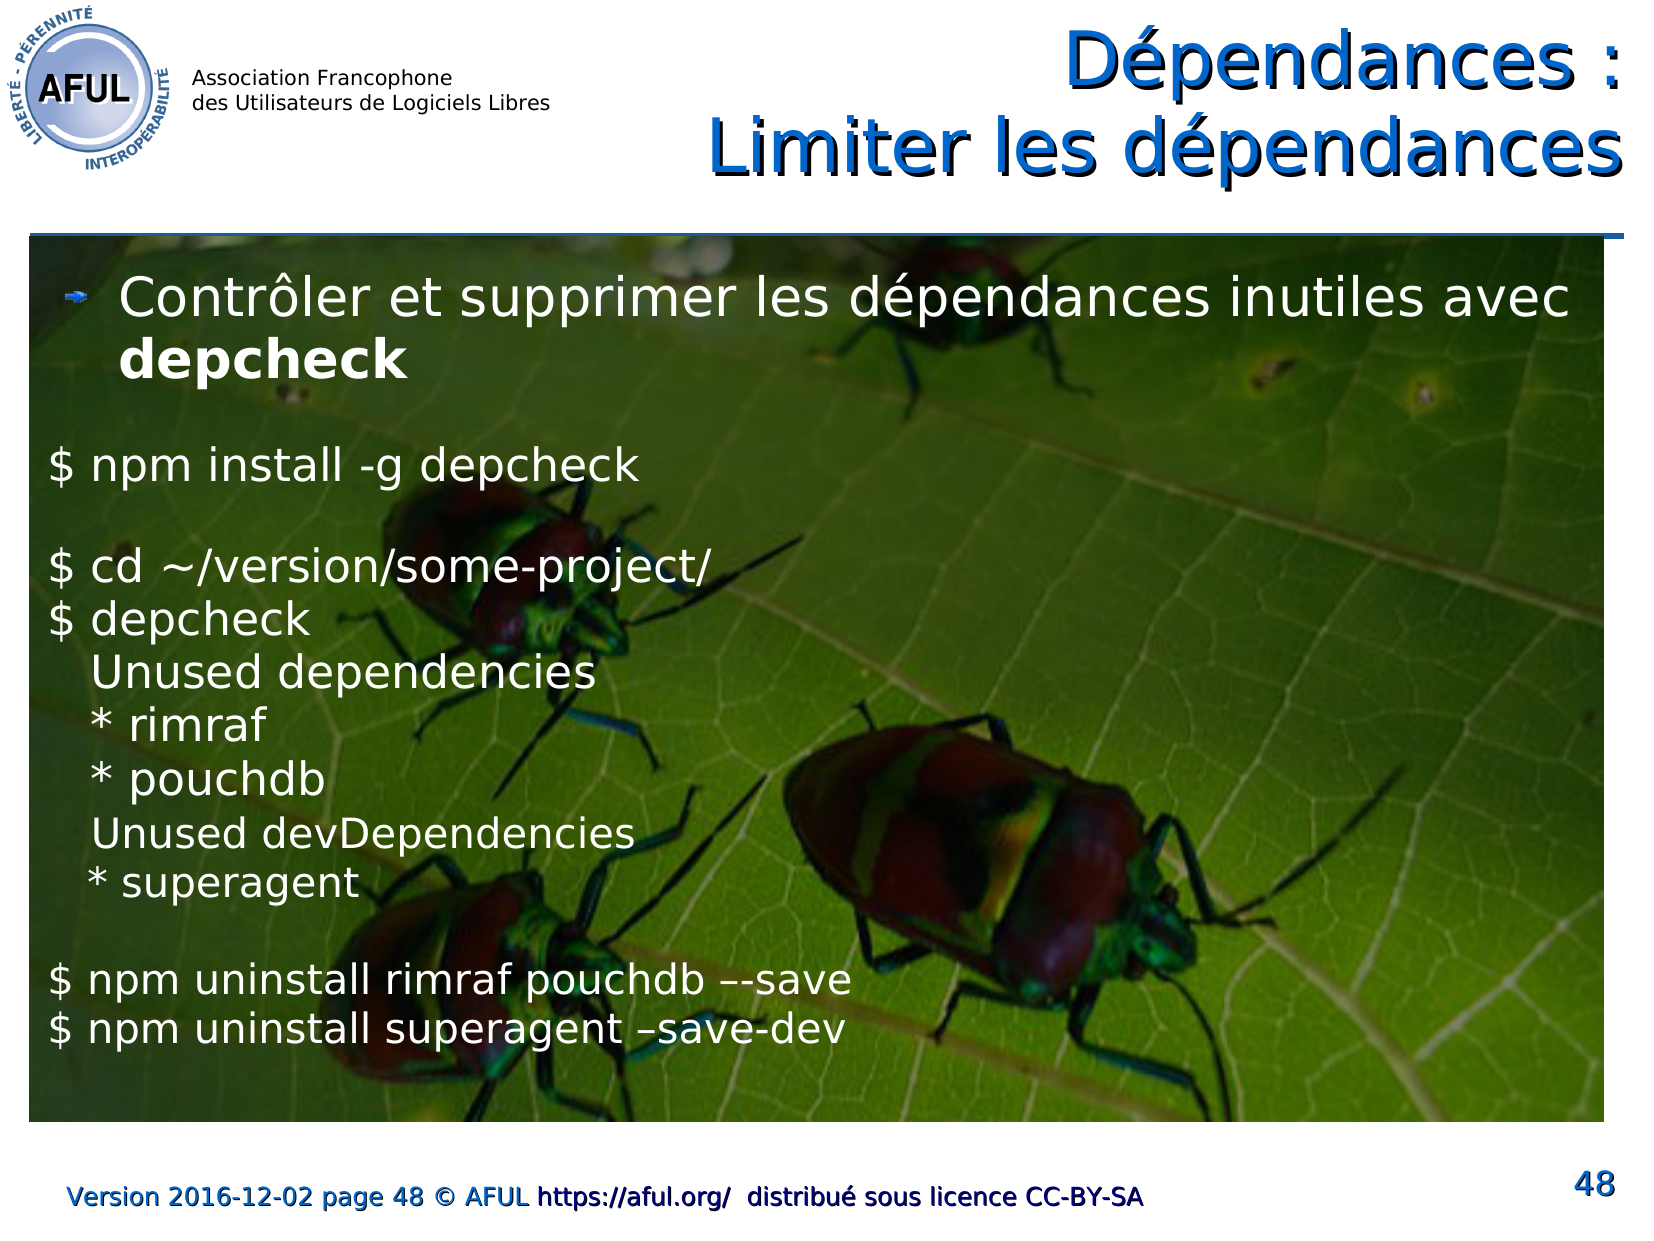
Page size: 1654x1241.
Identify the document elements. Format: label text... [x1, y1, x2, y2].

picture [29, 236, 1604, 1123]
title Dépendances : Limiter les dépendances [501, 0, 1625, 207]
list Contrôler et supprimer les dépendances inutiles avec depcheck $ npm install -g depcheck $ cd ~/version/some-project/ $ depcheck Unused dependencies * rimraf * pouchdb Unused devDependencies * superagent $ npm uninstall rimraf pouchdb –-save $ npm uninstall superagent –save-dev [47, 265, 1595, 1211]
picture [0, 0, 178, 178]
